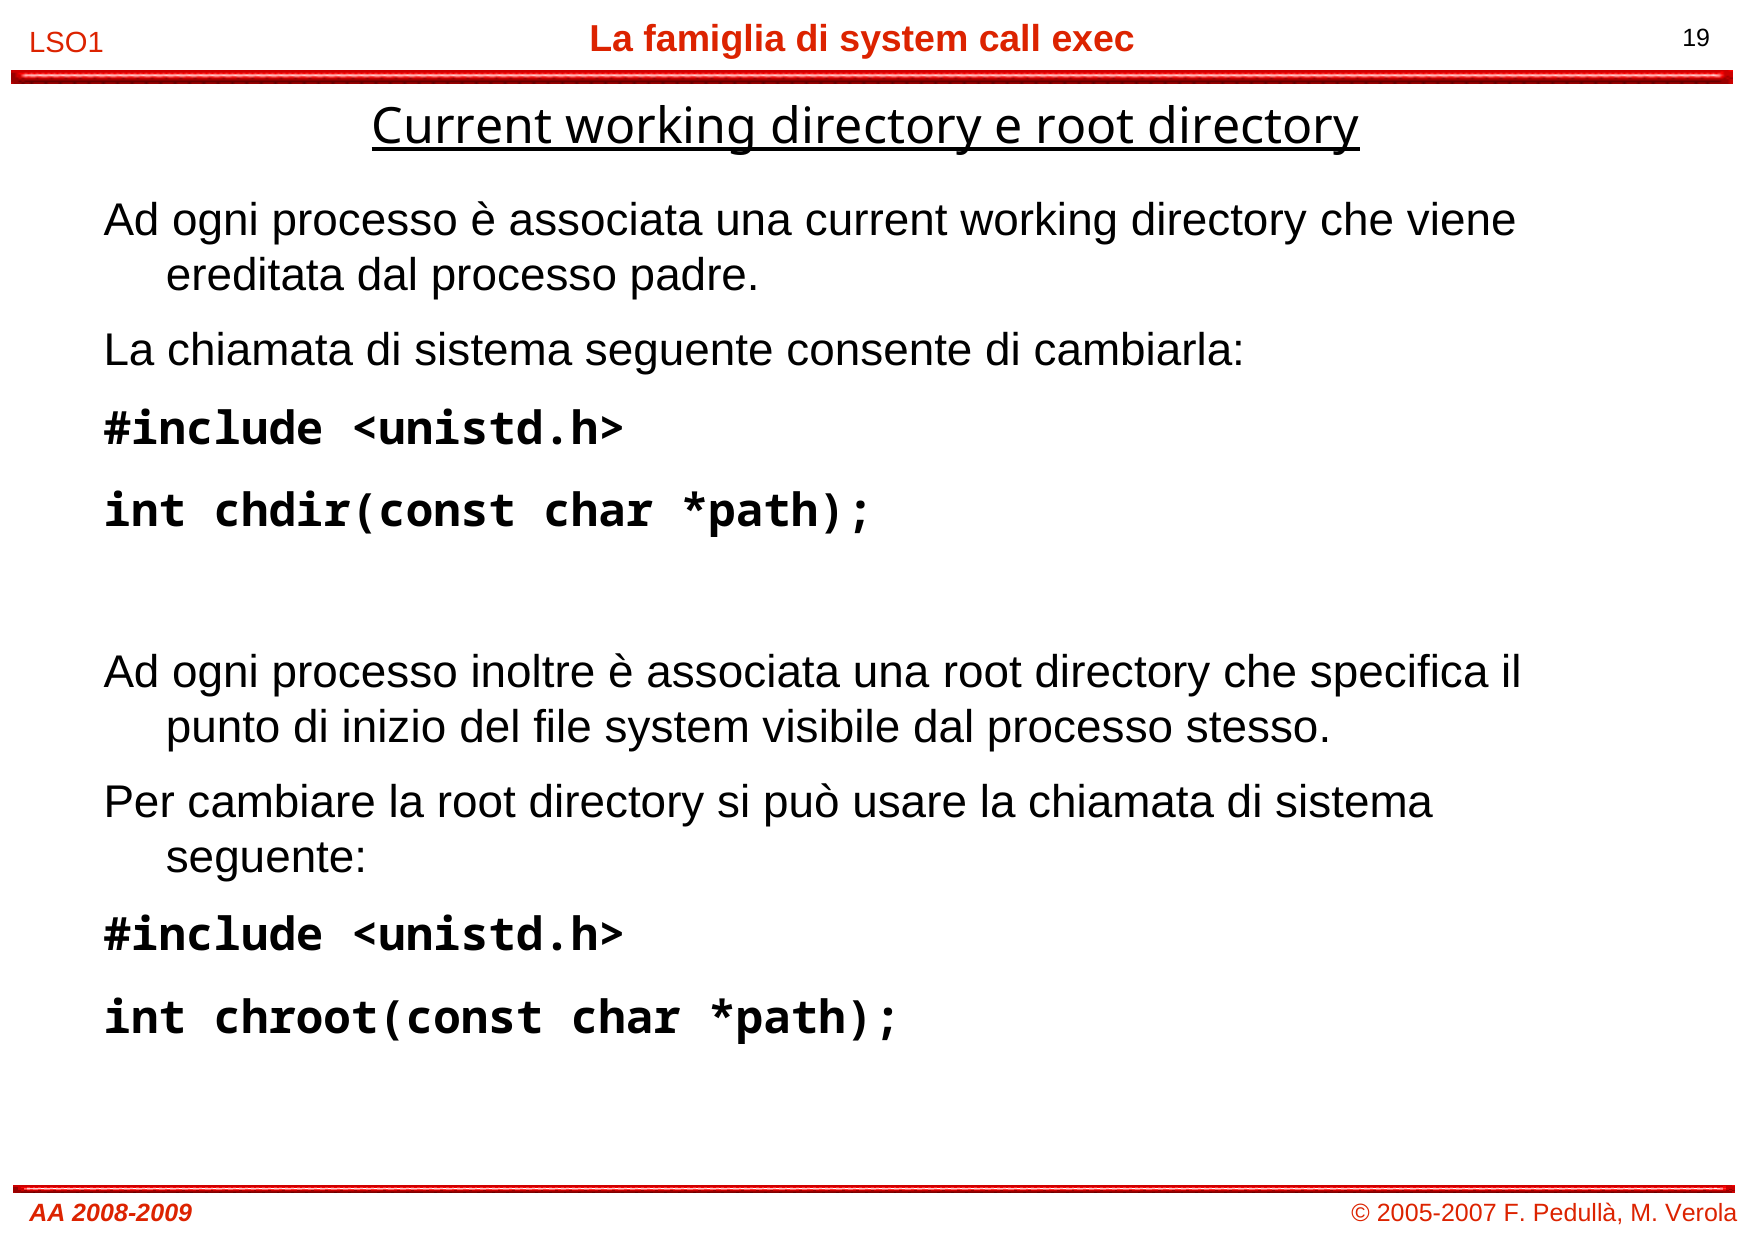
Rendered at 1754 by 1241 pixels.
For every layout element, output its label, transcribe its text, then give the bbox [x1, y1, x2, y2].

title Current working directory e root directory [277, 78, 1454, 174]
picture [13, 1185, 1735, 1193]
picture [11, 70, 1733, 84]
list Ad ogni processo è associata una current working directory che viene ereditata dal processo padre. La chiamata di sistema seguente consente di cambiarla: #include <unistd.h> int chdir(const char *path); Ad ogni processo inoltre è associata una root directory che specifica il punto di inizio del file system visibile dal processo stesso. Per cambiare la root directory si può usare la chiamata di sistema seguente: #include <unistd.h> int chroot(const char *path); [88, 183, 1603, 1016]
